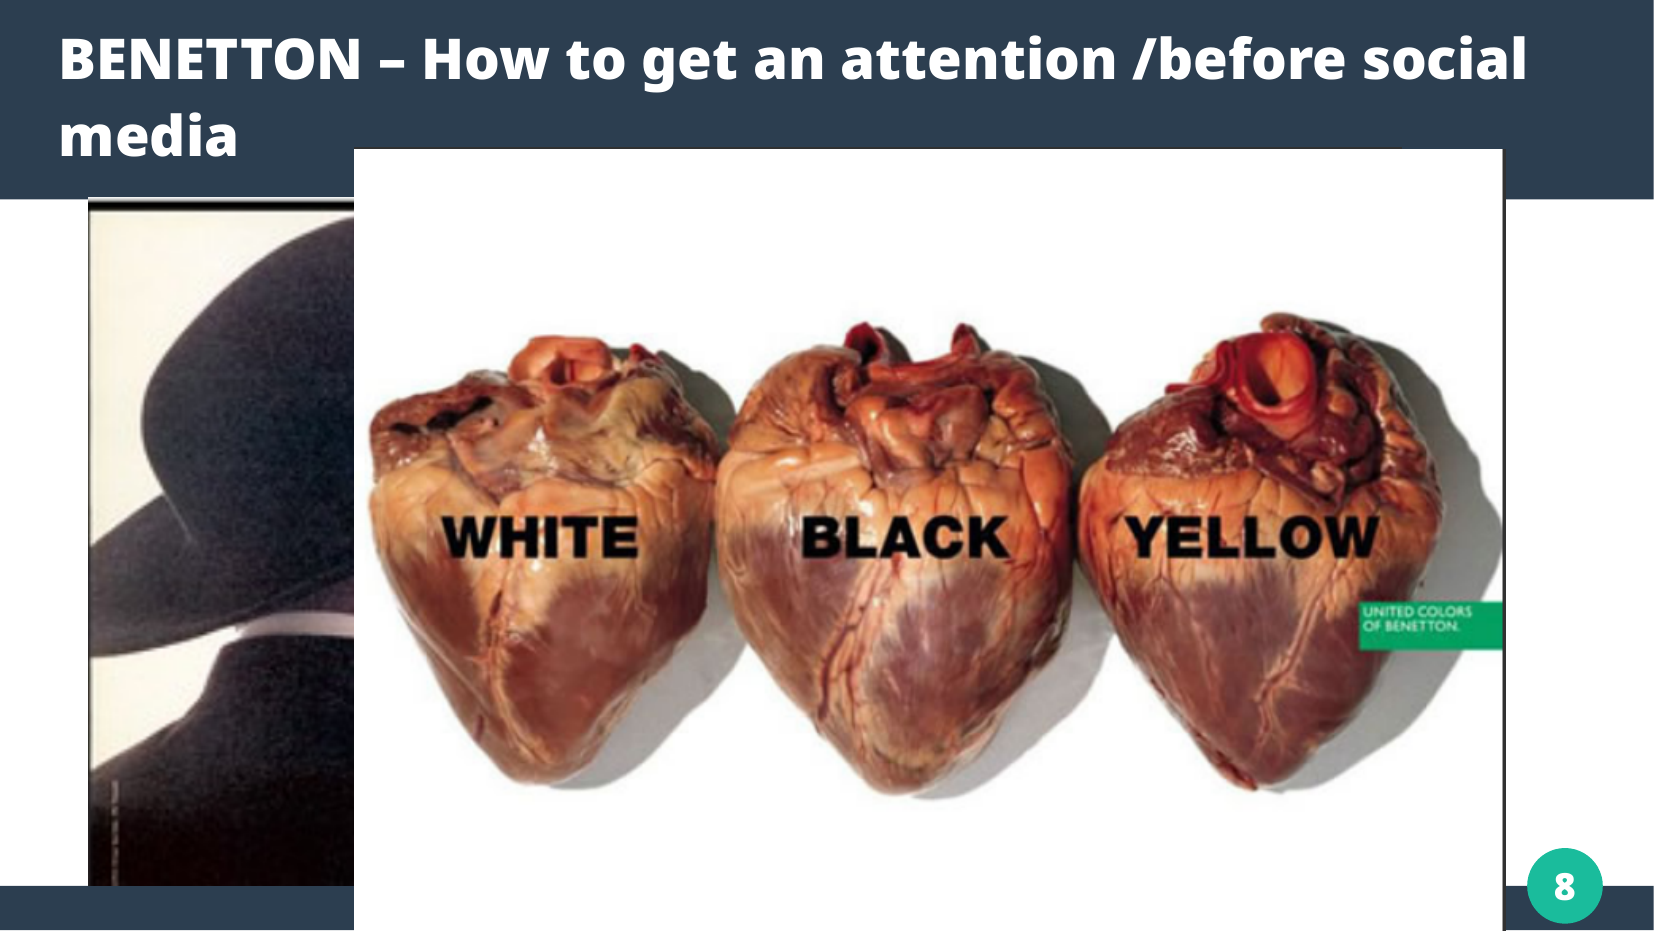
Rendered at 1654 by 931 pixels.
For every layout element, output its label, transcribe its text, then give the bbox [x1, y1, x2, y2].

title BENETTON – How to get an attention /before social media [59, 37, 1595, 155]
picture [88, 147, 1506, 931]
